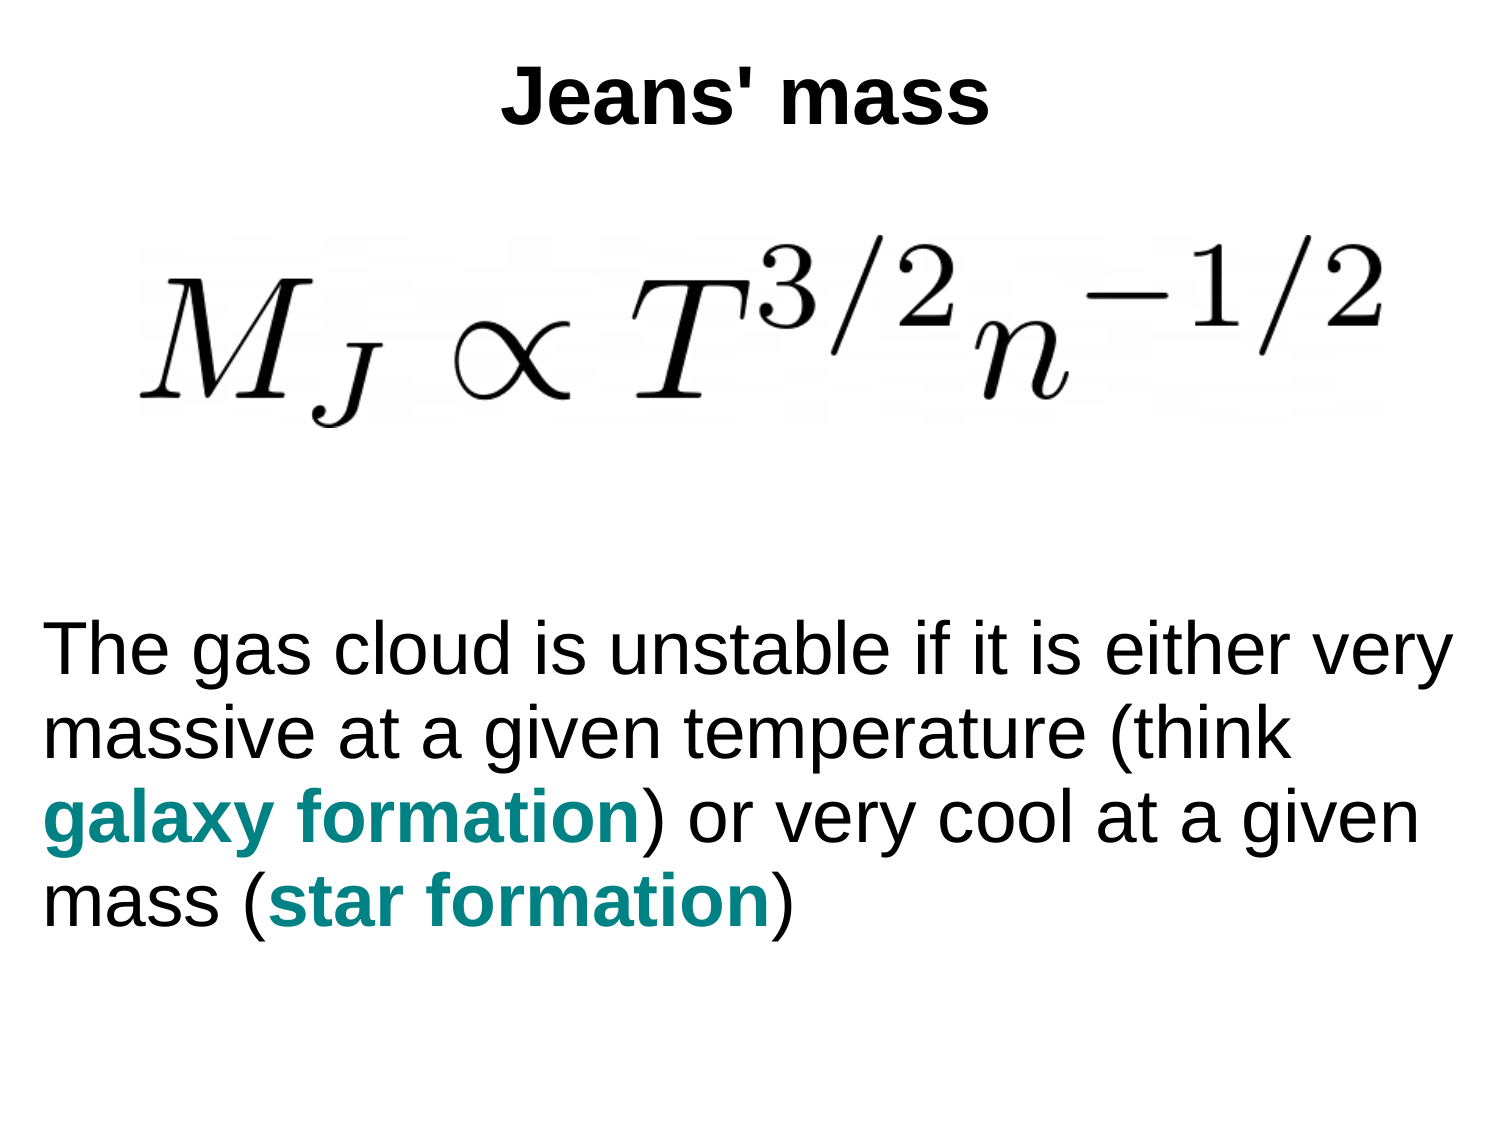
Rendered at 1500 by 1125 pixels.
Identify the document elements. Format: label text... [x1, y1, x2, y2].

picture [139, 235, 1383, 428]
text_box The gas cloud is unstable if it is either very massive at a given temperature (think galaxy formation) or very cool at a given mass (star formation) [27, 598, 1483, 950]
text_box Jeans' mass [485, 42, 1015, 150]
